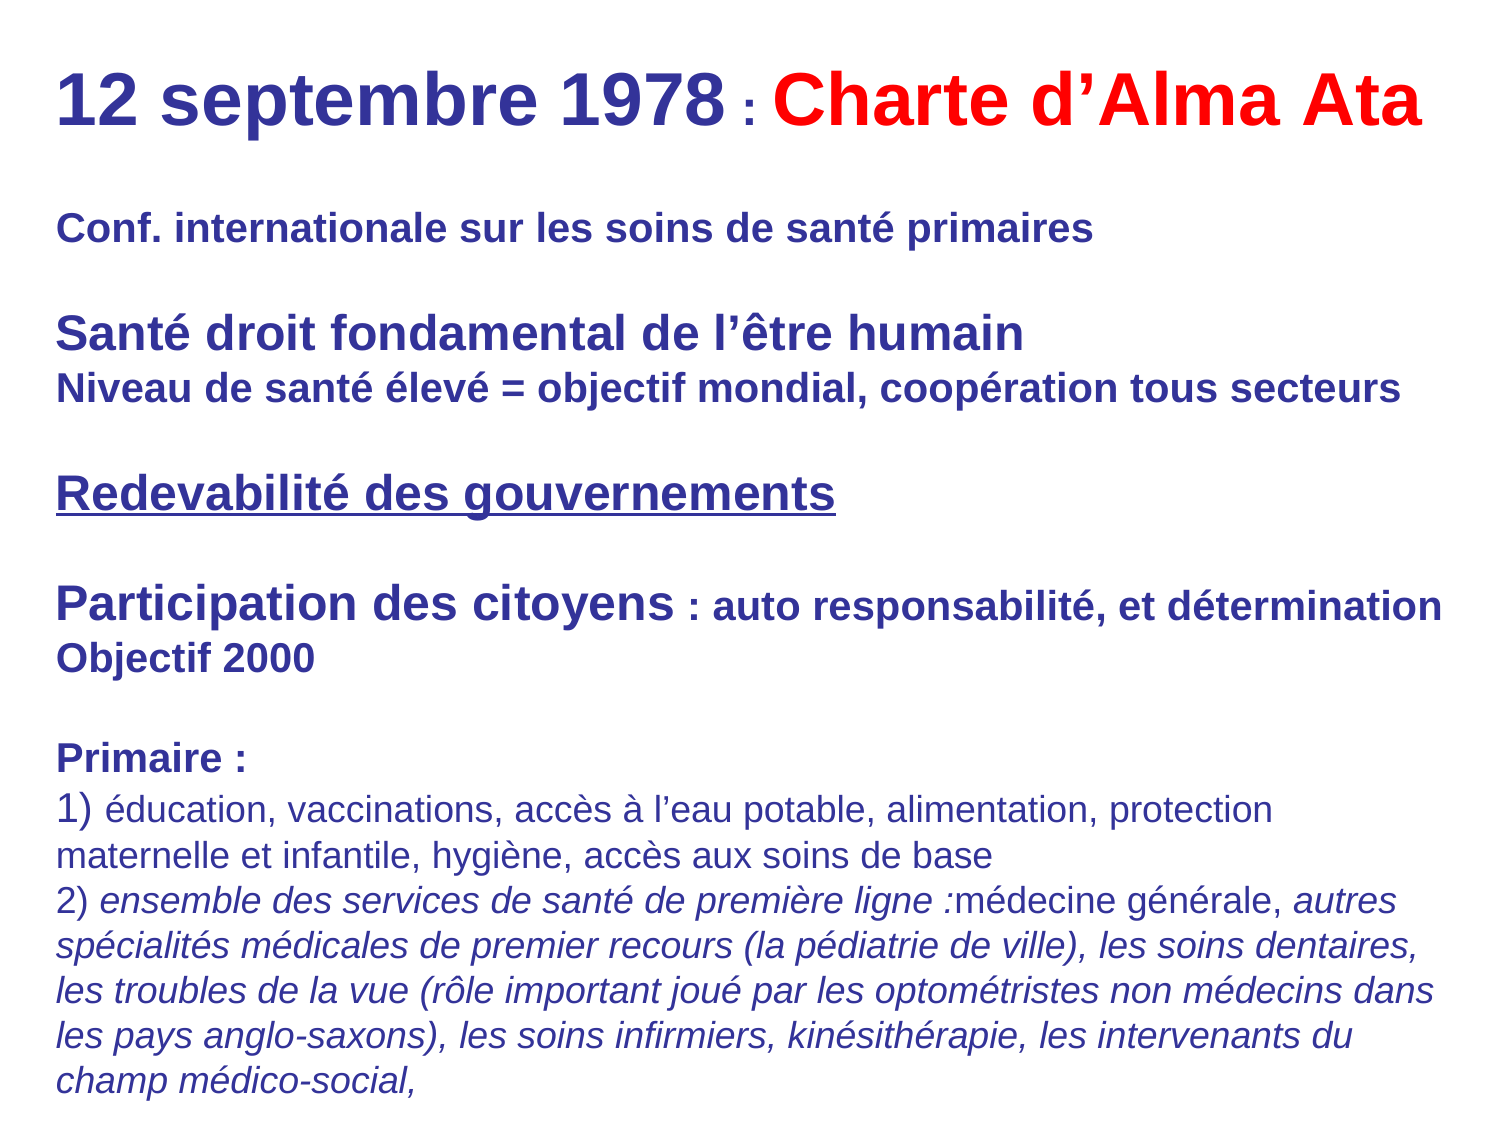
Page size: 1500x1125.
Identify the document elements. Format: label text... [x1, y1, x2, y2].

text_box 12 septembre 1978 : Charte d’Alma Ata Conf. internationale sur les soins de santé primaires Santé droit fondamental de l’être humain Niveau de santé élevé = objectif mondial, coopération tous secteurs Redevabilité des gouvernements Participation des citoyens : auto responsabilité, et détermination Objectif 2000 Primaire : 1) éducation, vaccinations, accès à l’eau potable, alimentation, protection maternelle et infantile, hygiène, accès aux soins de base 2) ensemble des services de santé de première ligne :médecine générale, autres spécialités médicales de premier recours (la pédiatrie de ville), les soins dentaires, les troubles de la vue (rôle important joué par les optométristes non médecins dans les pays anglo-saxons), les soins infirmiers, kinésithérapie, les intervenants du champ médico-social, [41, 42, 1459, 1125]
